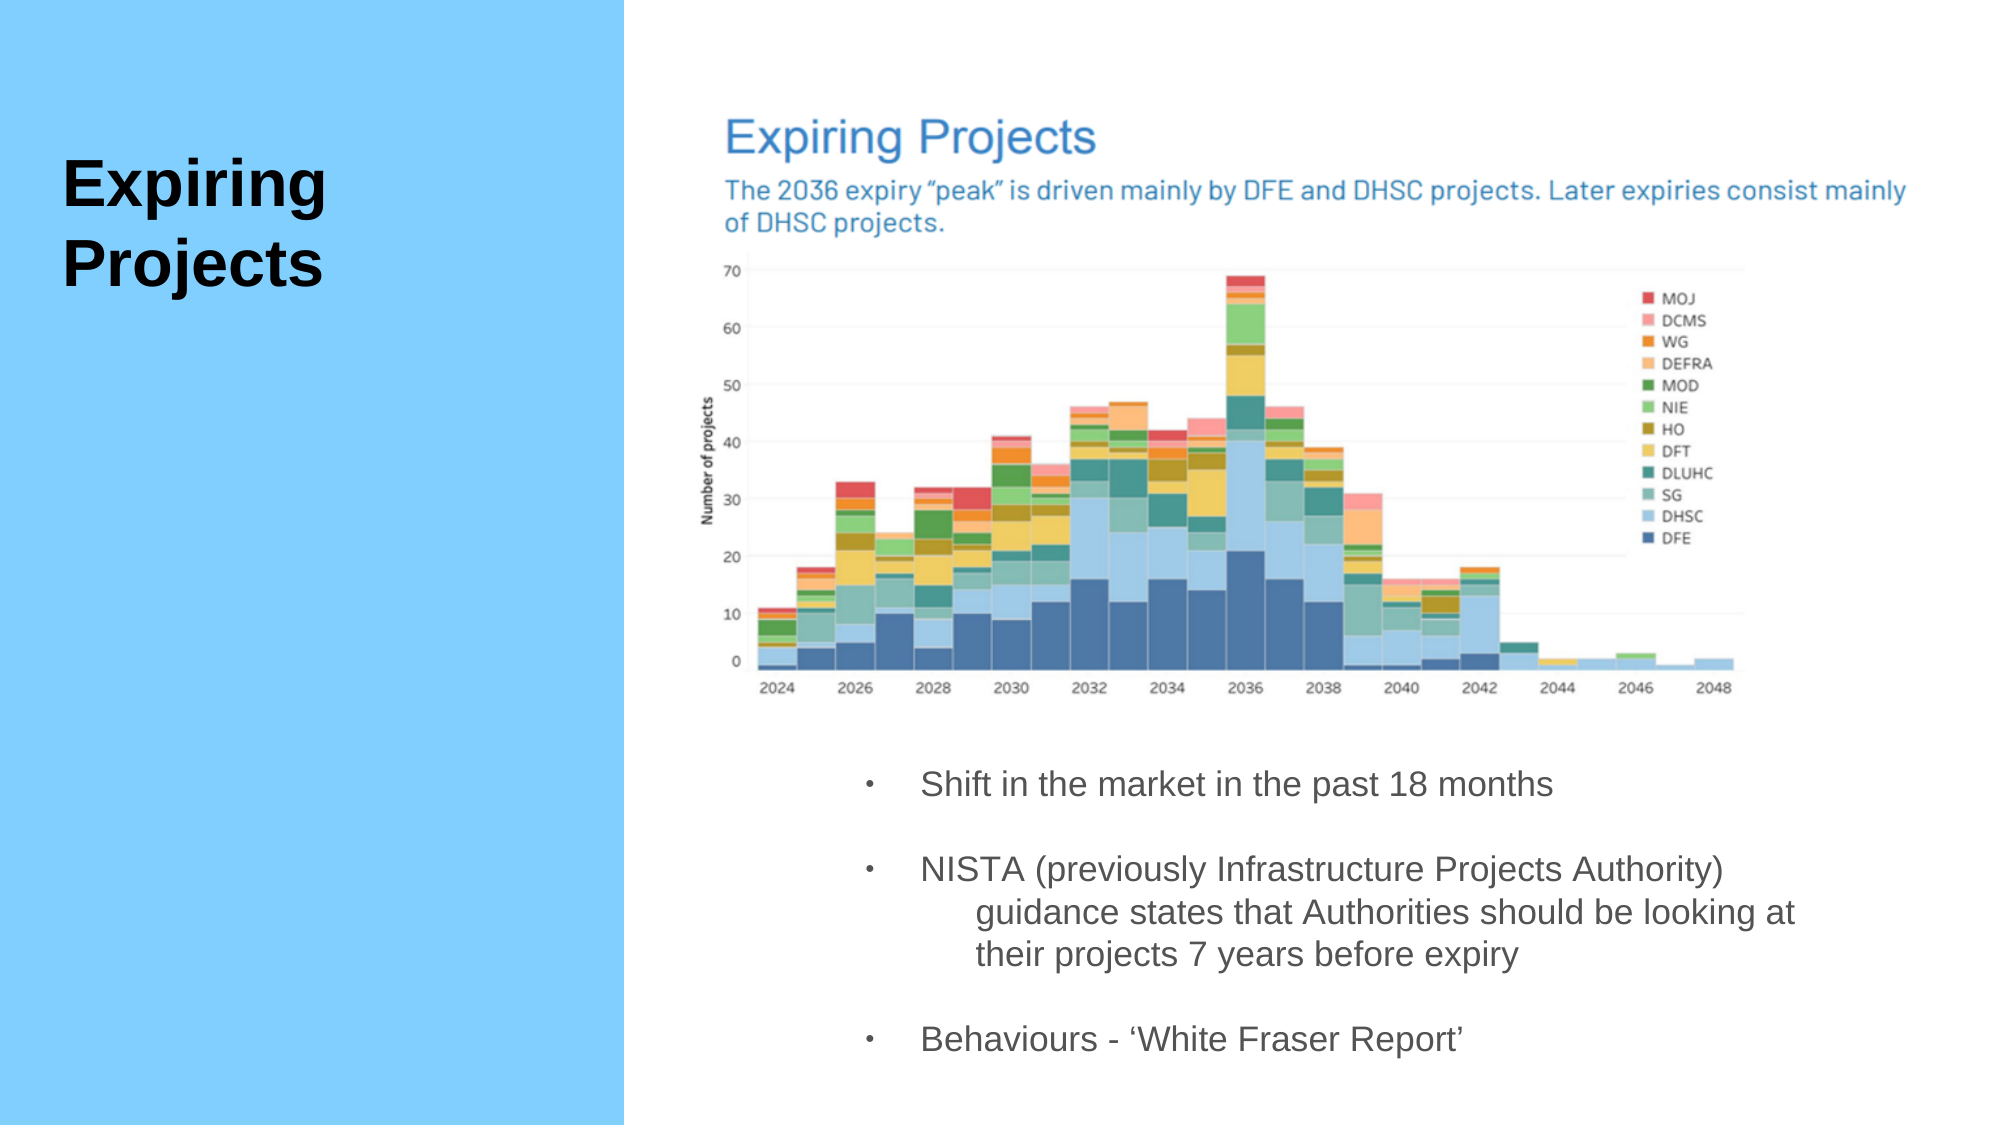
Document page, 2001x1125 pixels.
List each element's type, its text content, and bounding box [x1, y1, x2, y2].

title Expiring Projects [62, 139, 564, 279]
picture [681, 103, 1908, 713]
text_box Shift in the market in the past 18 months NISTA (previously Infrastructure Projects Authority) guidance states that Authorities should be looking at their projects 7 years before expiry Behaviours - ‘White Fraser Report’ [825, 761, 1832, 1066]
